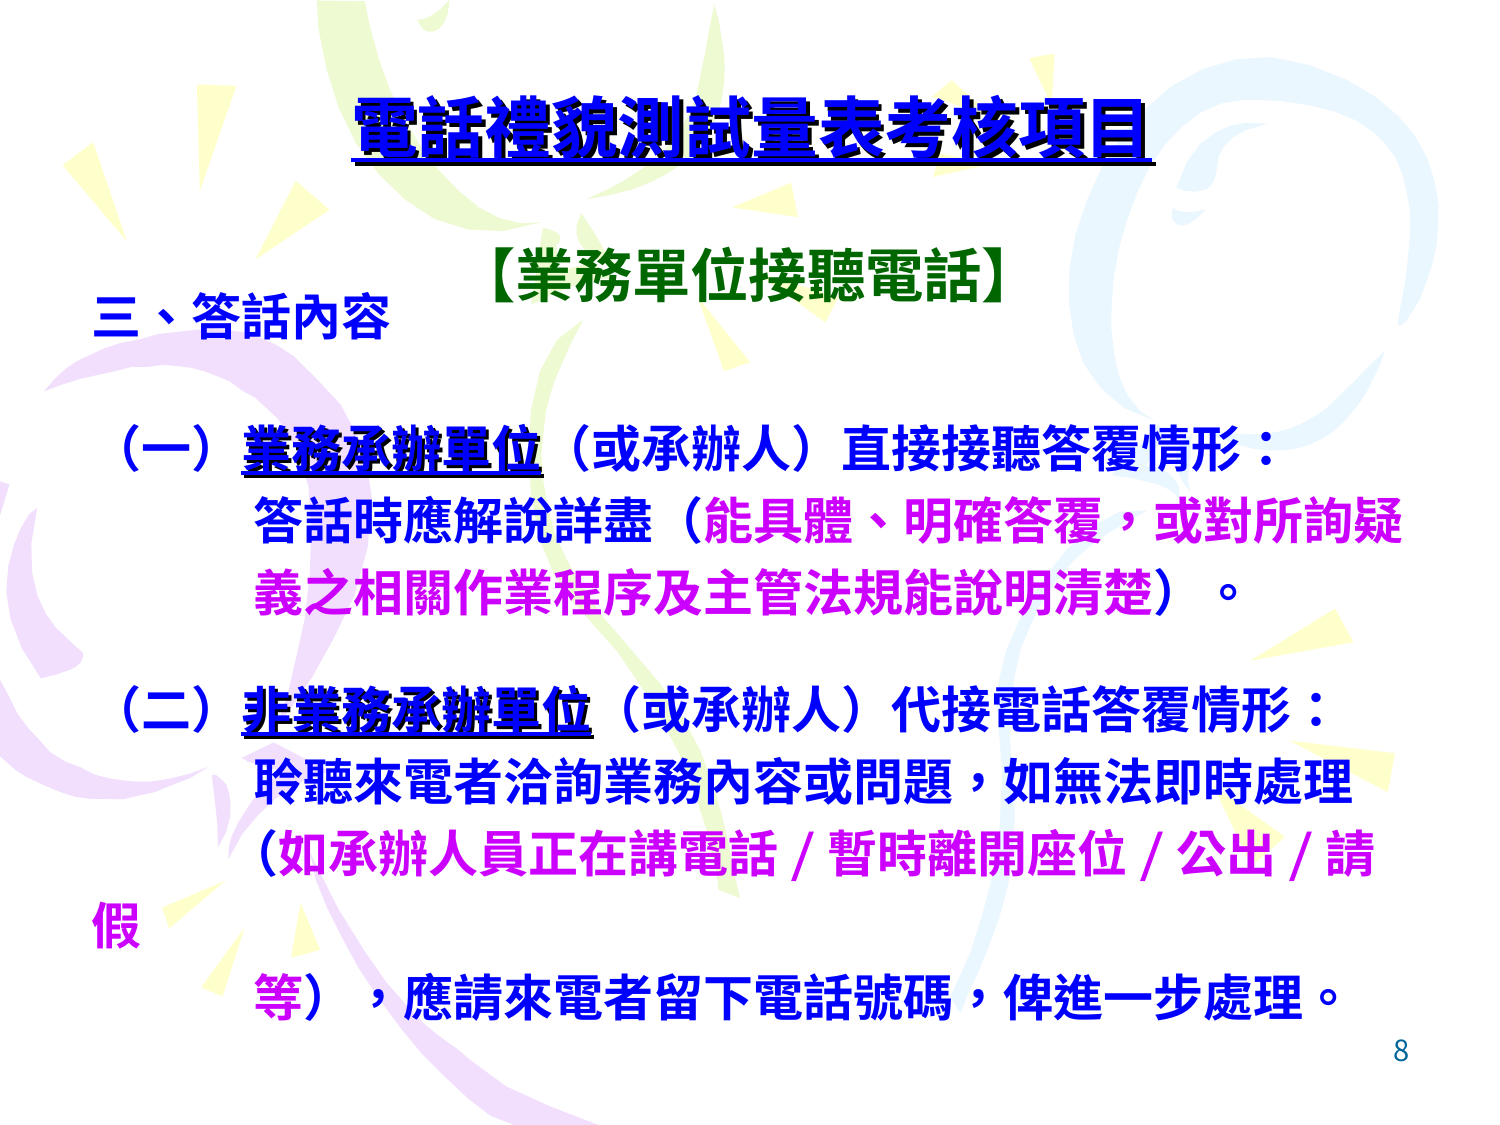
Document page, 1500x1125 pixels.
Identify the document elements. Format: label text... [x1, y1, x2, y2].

text_box 電話禮貌測試量表考核項目 [336, 78, 1167, 174]
text_box 三、答話內容 （一）業務承辦單位（或承辦人）直接接聽答覆情形： 答話時應解說詳盡（能具體、明確答覆，或對所詢疑 義之相關作業程序及主管法規能說明清楚）。 （二）非業務承辦單位（或承辦人）代接電話答覆情形： 聆聽來電者洽詢業務內容或問題，如無法即時處理 （如承辦人員正在講電話/暫時離開座位/公出/請假 等），應請來電者留下電話號碼，俾進一步處理。 [76, 277, 1436, 1094]
text_box 【業務單位接聽電話】 [442, 231, 1064, 318]
